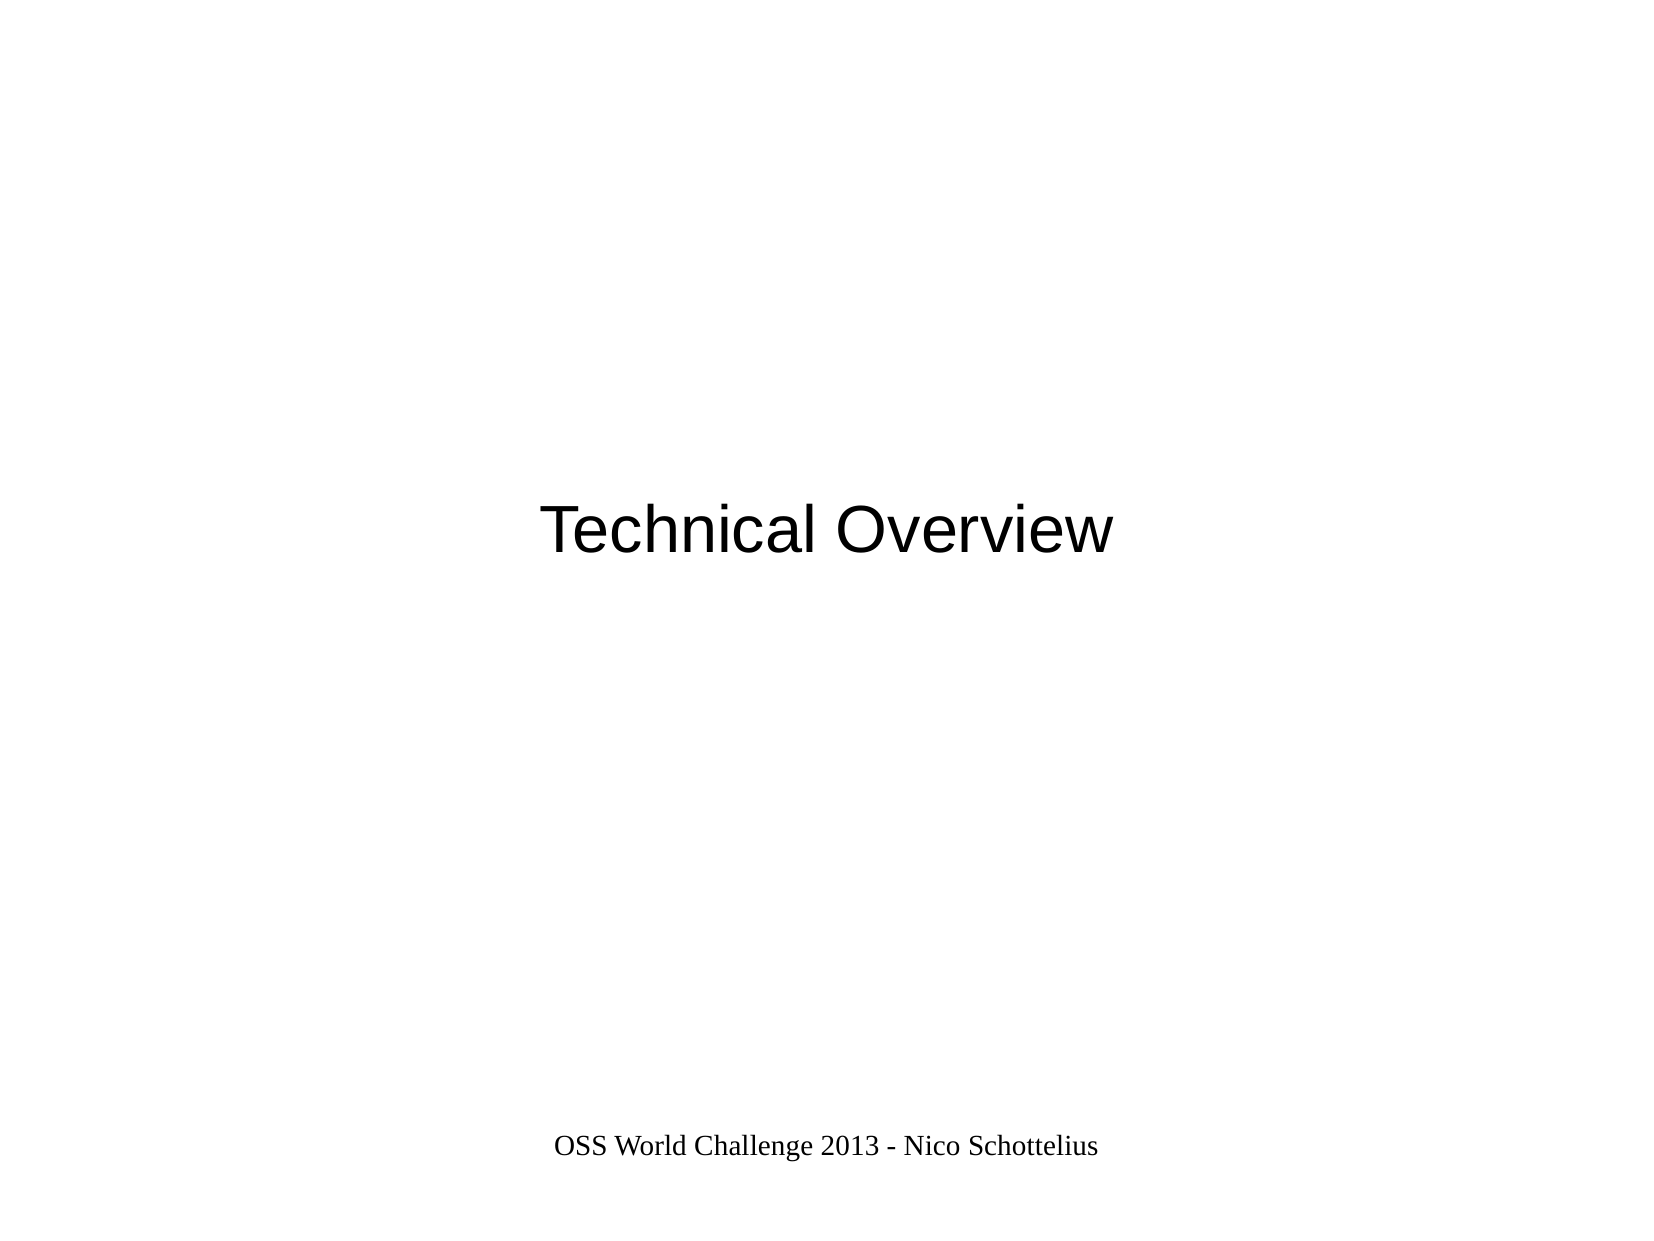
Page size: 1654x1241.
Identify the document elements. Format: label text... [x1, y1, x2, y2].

subtitle Technical Overview [82, 49, 1571, 1010]
